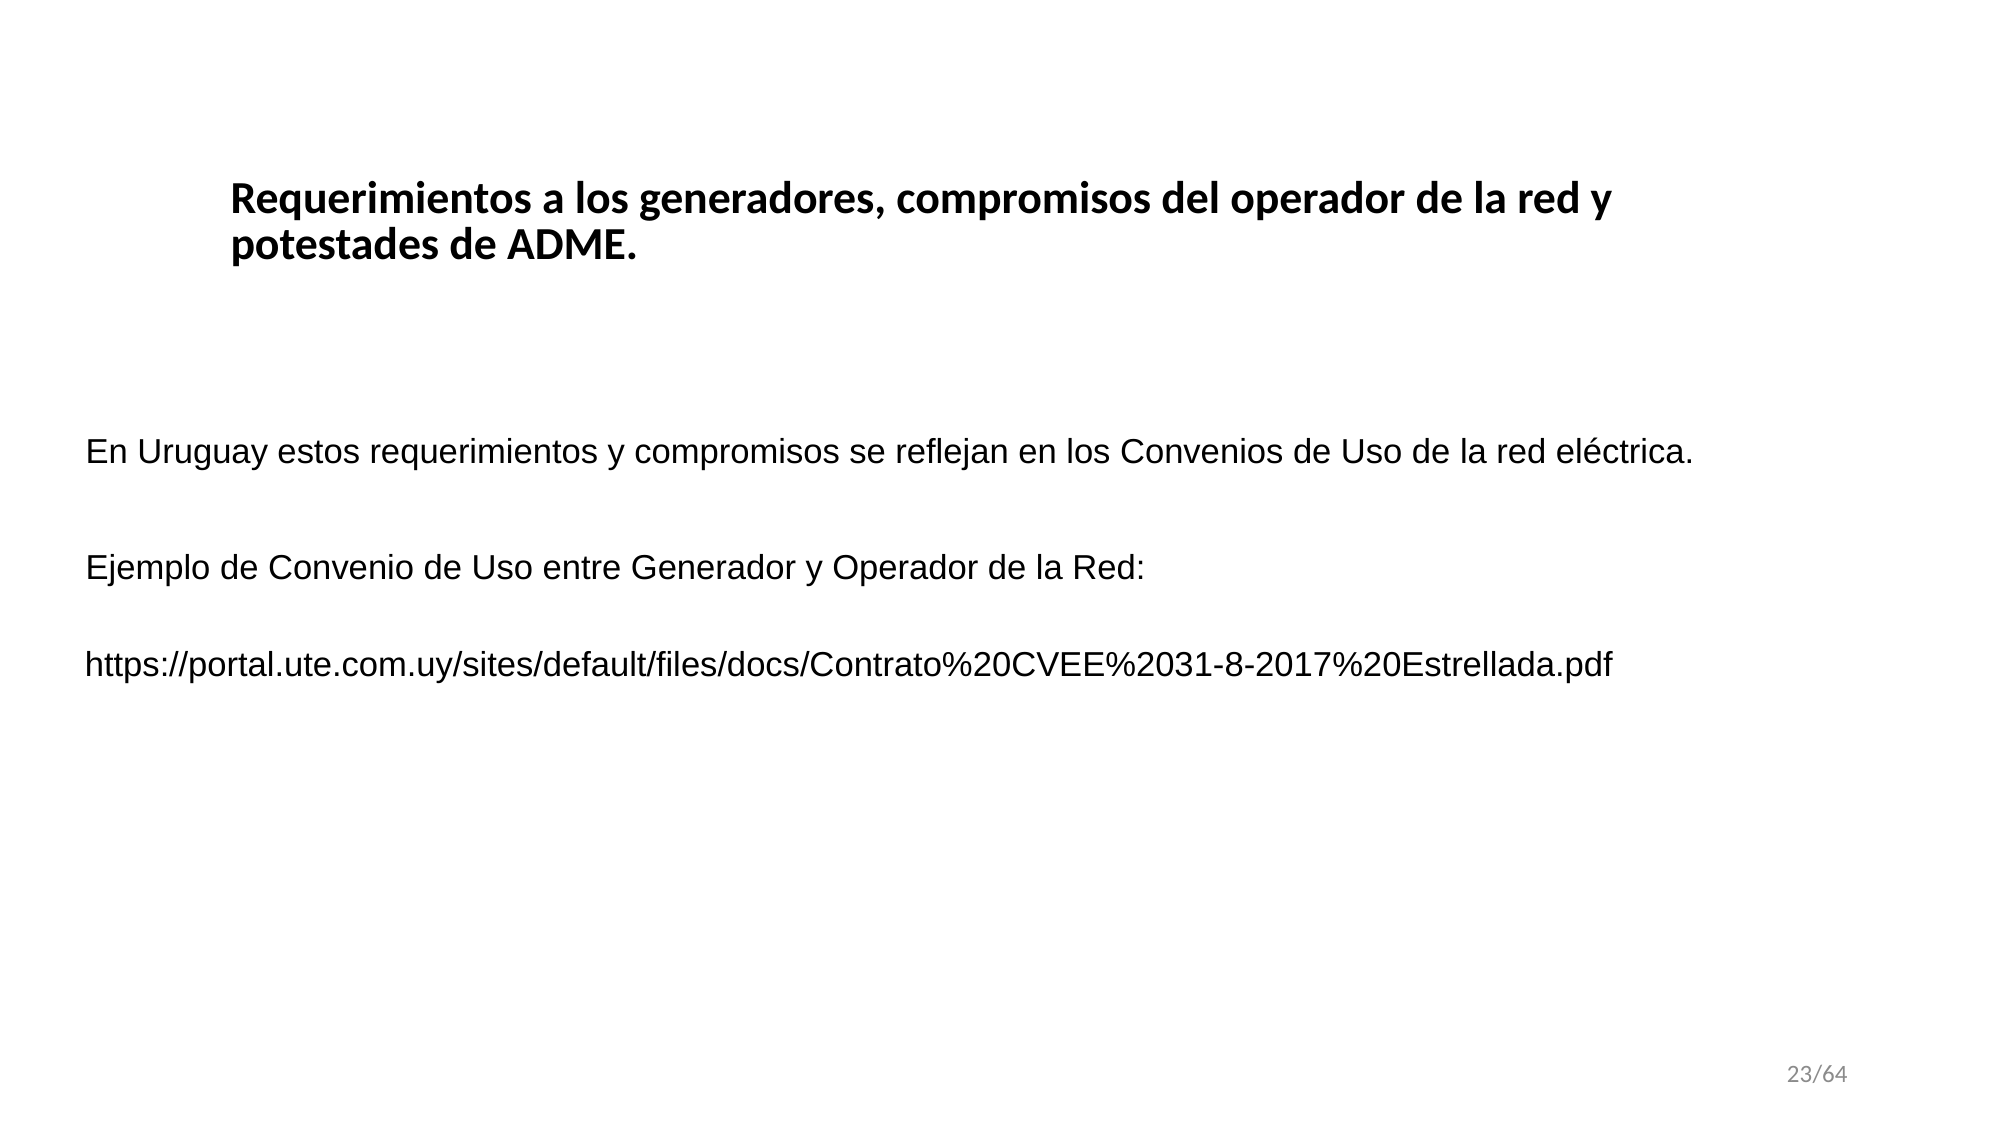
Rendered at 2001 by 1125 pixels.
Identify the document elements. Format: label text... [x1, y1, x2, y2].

title Requerimientos a los generadores, compromisos del operador de la red y potestades de ADME. [230, 131, 1643, 319]
text_box En Uruguay estos requerimientos y compromisos se reflejan en los Convenios de Uso de la red eléctrica. Ejemplo de Convenio de Uso entre Generador y Operador de la Red: [70, 425, 1761, 652]
text_box https://portal.ute.com.uy/sites/default/files/docs/Contrato%20CVEE%2031-8-2017%20Estrellada.pdf [70, 637, 1926, 738]
